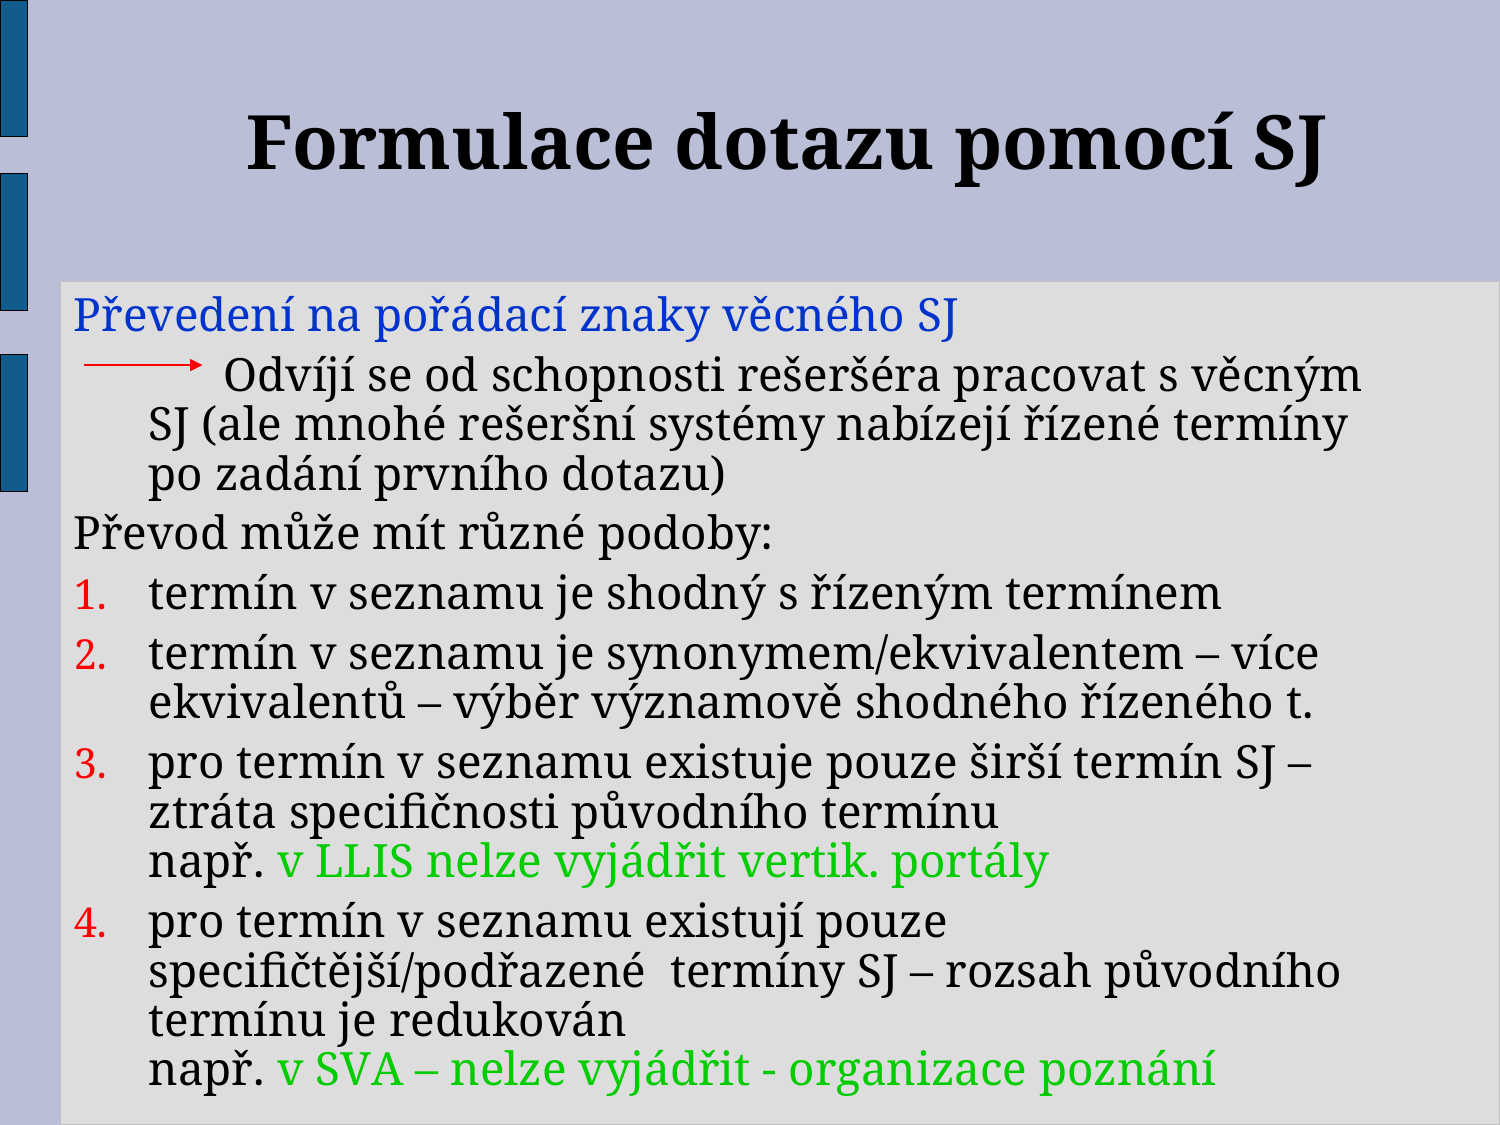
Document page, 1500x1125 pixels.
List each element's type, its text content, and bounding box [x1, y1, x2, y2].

list Převedení na pořádací znaky věcného SJ Odvíjí se od schopnosti rešeršéra pracovat s věcným SJ (ale mnohé rešeršní systémy nabízejí řízené termíny po zadání prvního dotazu) Převod může mít různé podoby: termín v seznamu je shodný s řízeným termínem termín v seznamu je synonymem/ekvivalentem – více ekvivalentů – výběr významově shodného řízeného t. pro termín v seznamu existuje pouze širší termín SJ – ztráta specifičnosti původního termínu např. v LLIS nelze vyjádřit vertik. portály pro termín v seznamu existují pouze specifičtější/podřazené termíny SJ – rozsah původního termínu je redukován např. v SVA – nelze vyjádřit - organizace poznání [59, 284, 1418, 1125]
title Formulace dotazu pomocí SJ [150, 45, 1426, 234]
